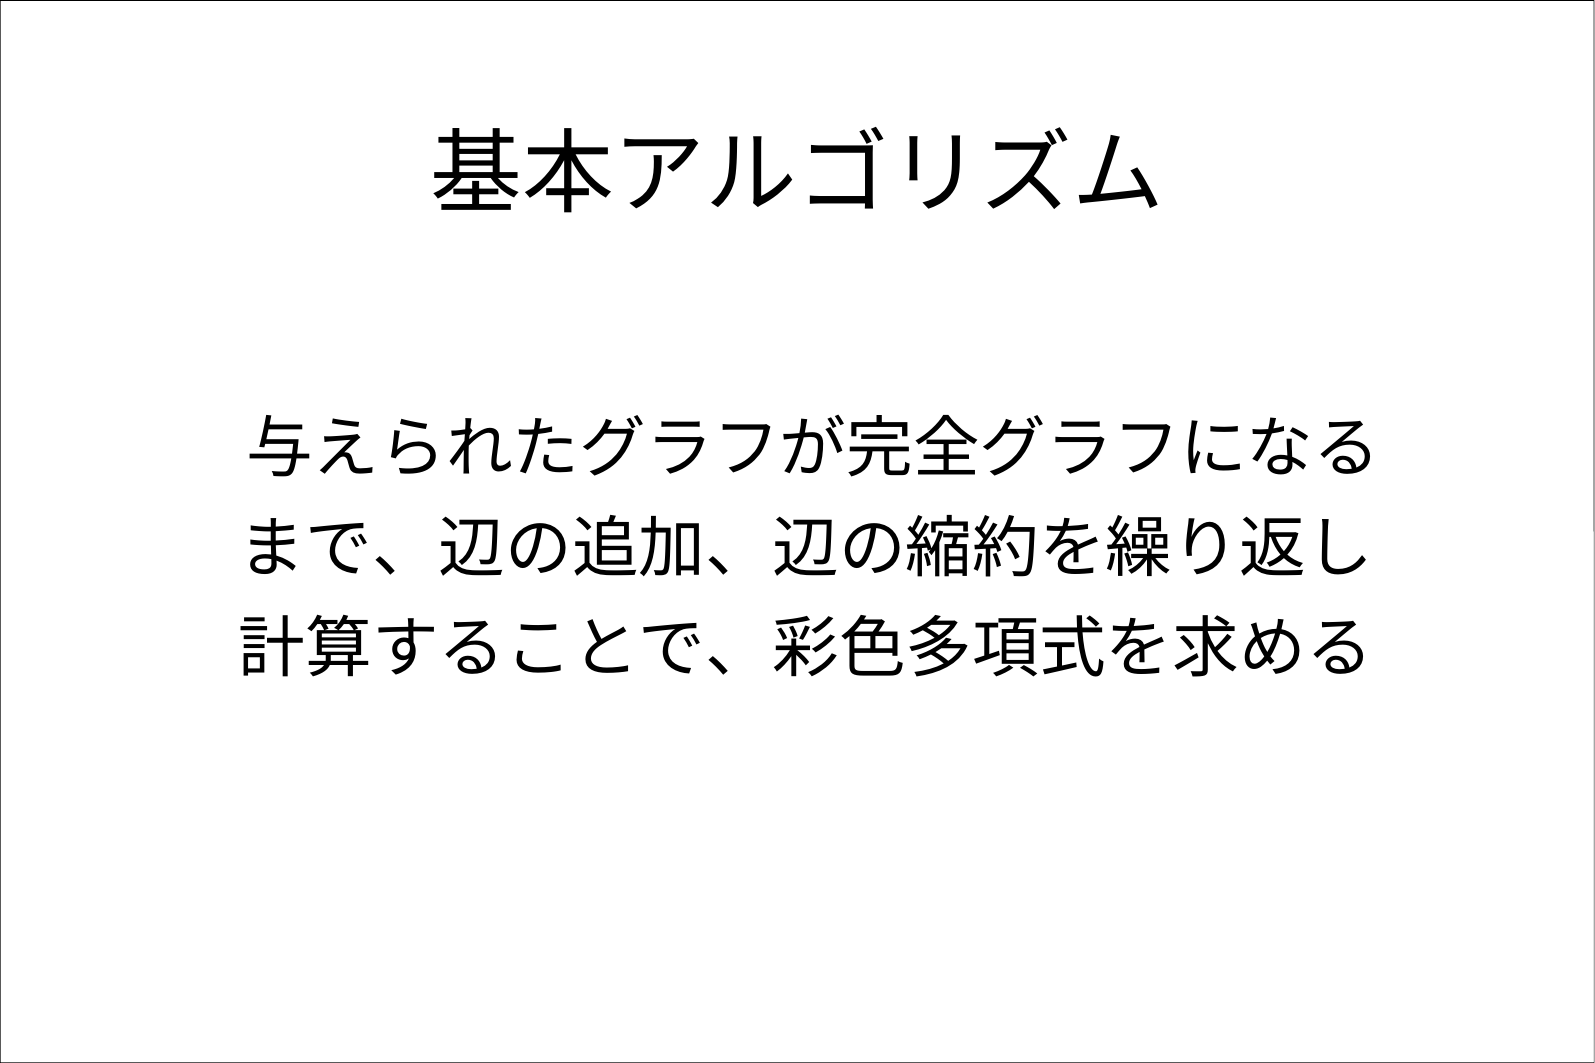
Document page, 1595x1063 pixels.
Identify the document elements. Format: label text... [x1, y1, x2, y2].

text_box 基本アルゴリズム [117, 77, 1479, 276]
text_box 与えられたグラフが完全グラフになる まで、辺の追加、辺の縮約を繰り返し 計算することで、彩色多項式を求める [118, 295, 1477, 965]
